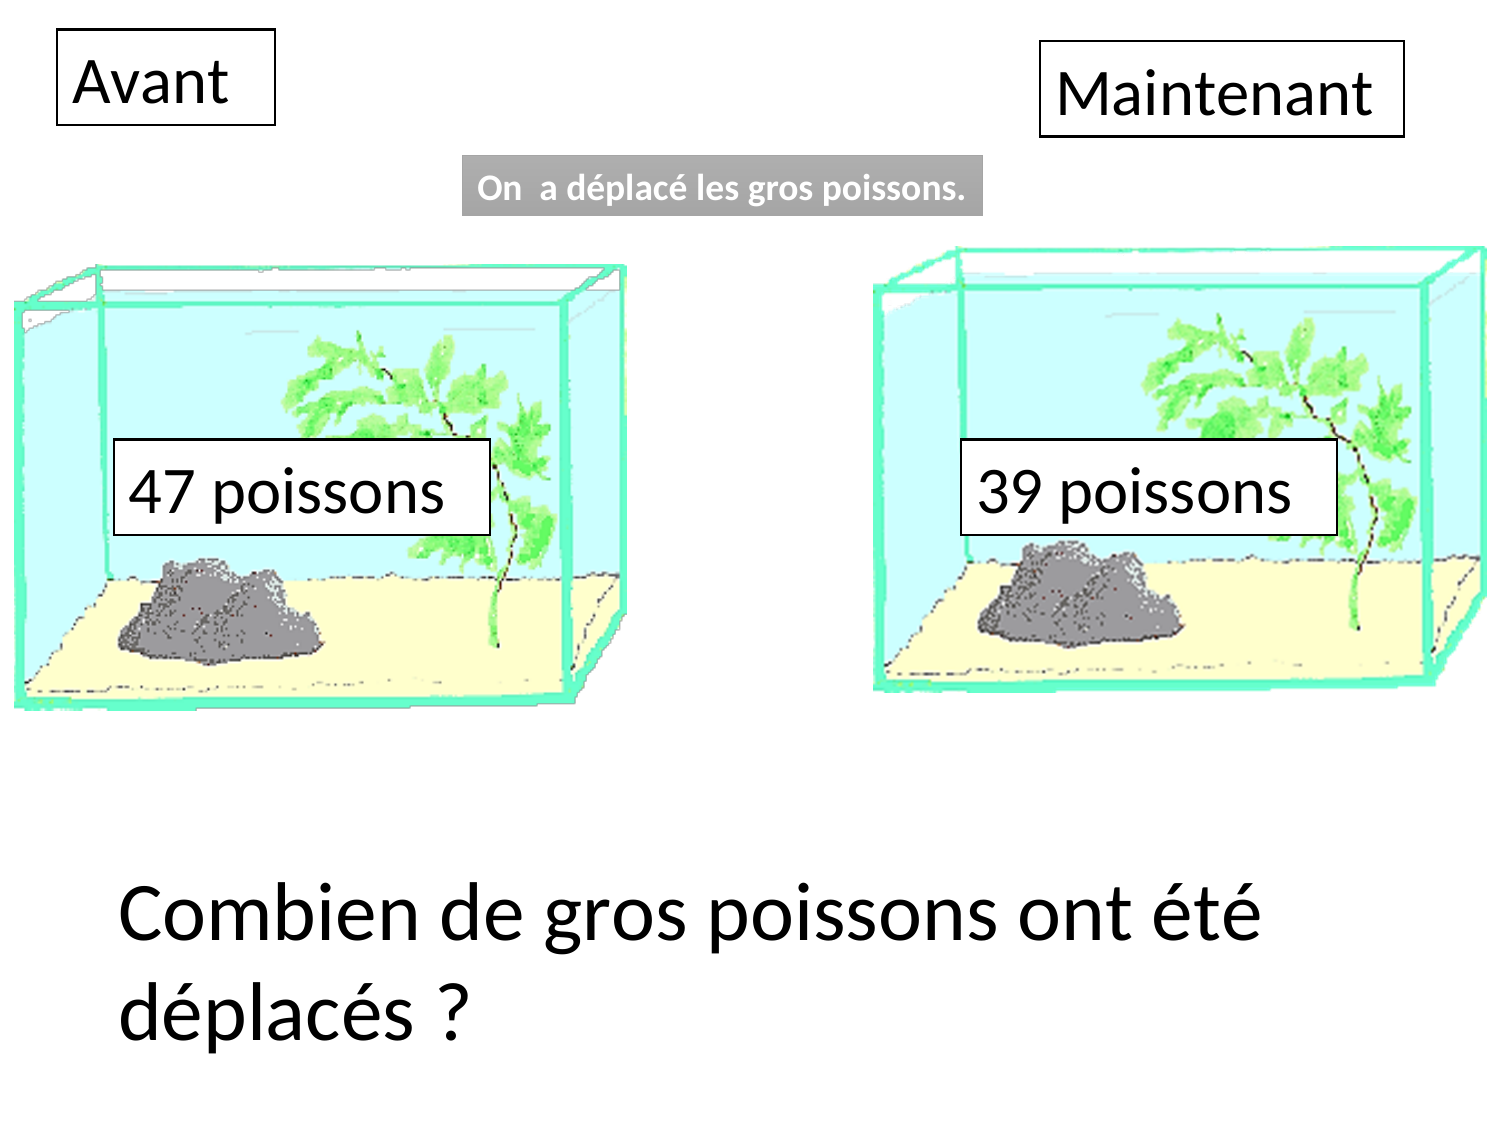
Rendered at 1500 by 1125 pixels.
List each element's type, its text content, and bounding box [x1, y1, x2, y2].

text_box 47 poissons [114, 439, 490, 535]
text_box Avant [57, 29, 275, 125]
text_box Combien de gros poissons ont été déplacés ? [103, 850, 1298, 1065]
text_box Maintenant [1040, 41, 1404, 136]
text_box On a déplacé les gros poissons. [462, 156, 982, 216]
text_box 39 poissons [961, 439, 1337, 535]
picture [873, 246, 1487, 693]
picture [14, 264, 627, 711]
